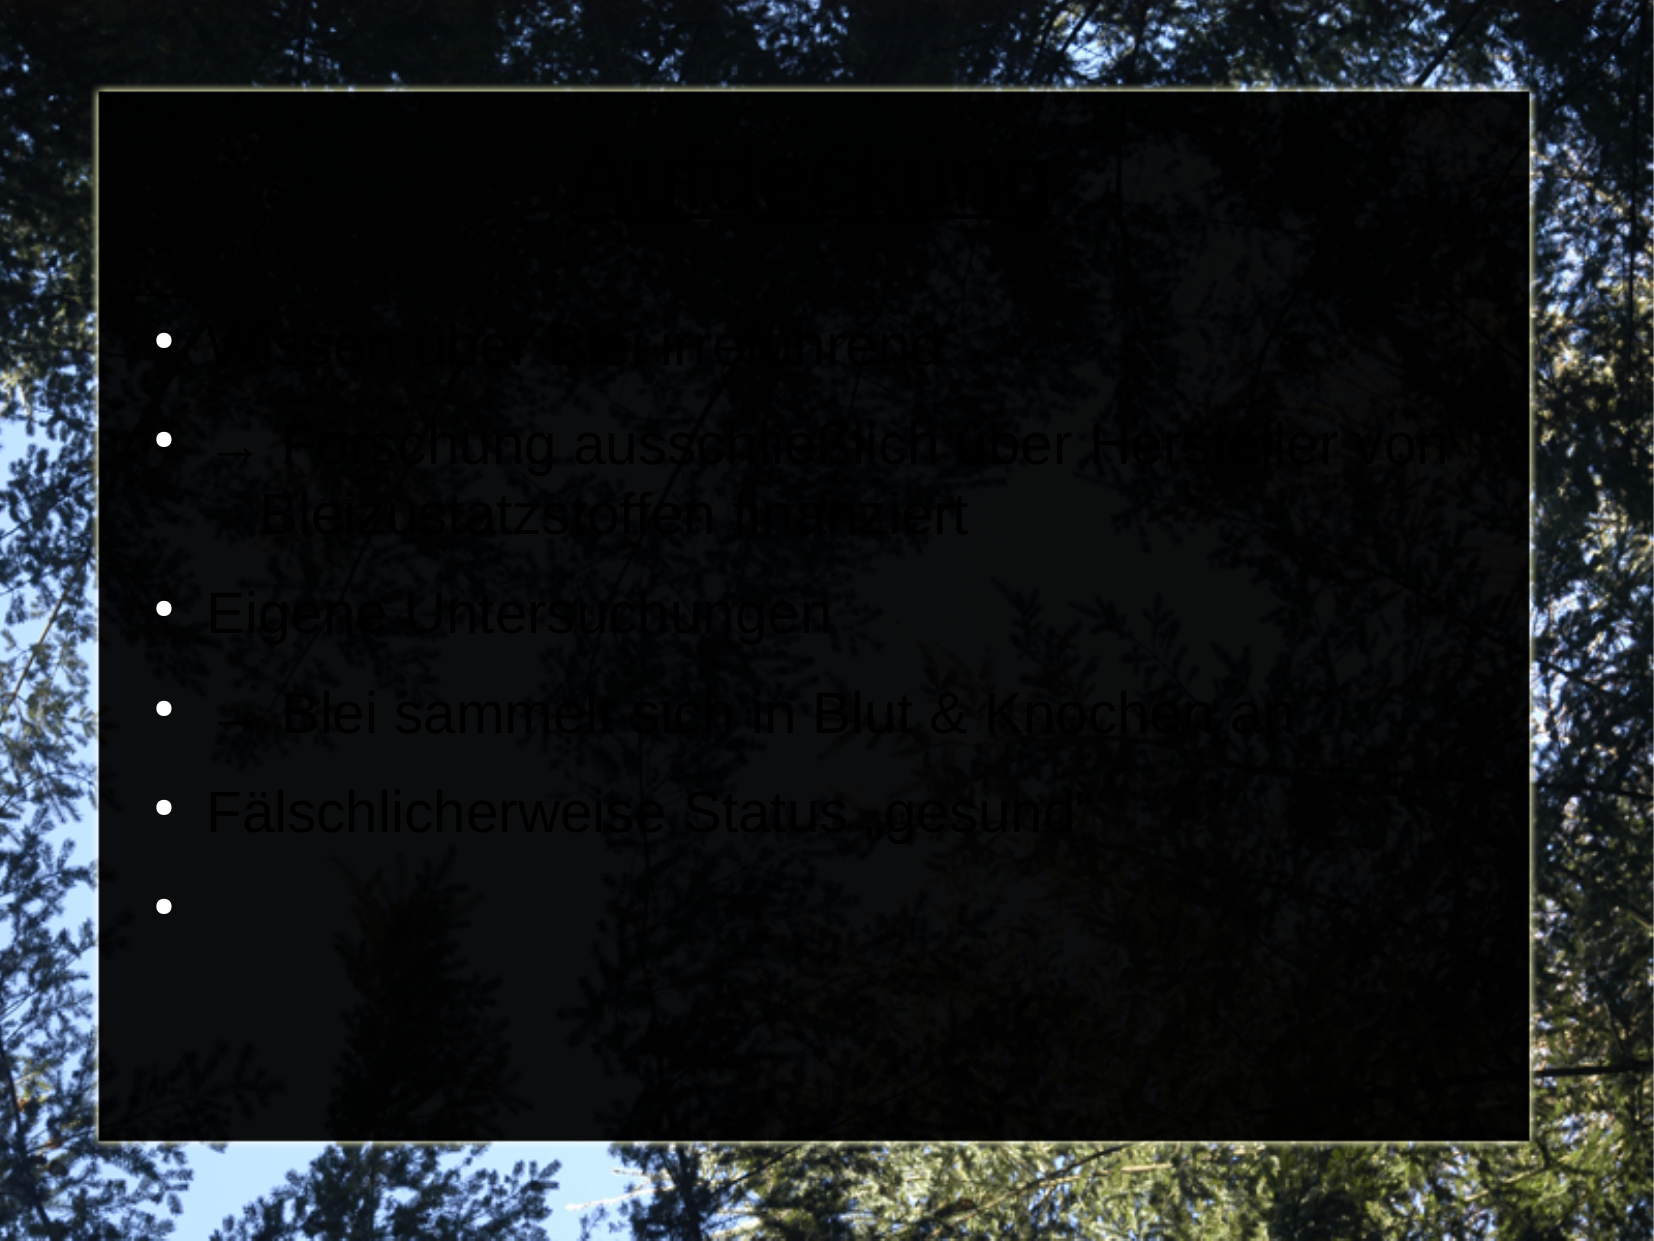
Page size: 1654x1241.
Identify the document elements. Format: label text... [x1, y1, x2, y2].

title Aufdeckung [88, 88, 1536, 257]
list Wissen über Blei irreführend → Forschung ausschließlich über Hersteller von Bleizustatzstoffen finanziert Eigene Untersuchungen → Blei sammelt sich in Blut & Knochen an Fälschlicherweise Status „gesund“ [118, 307, 1565, 1139]
